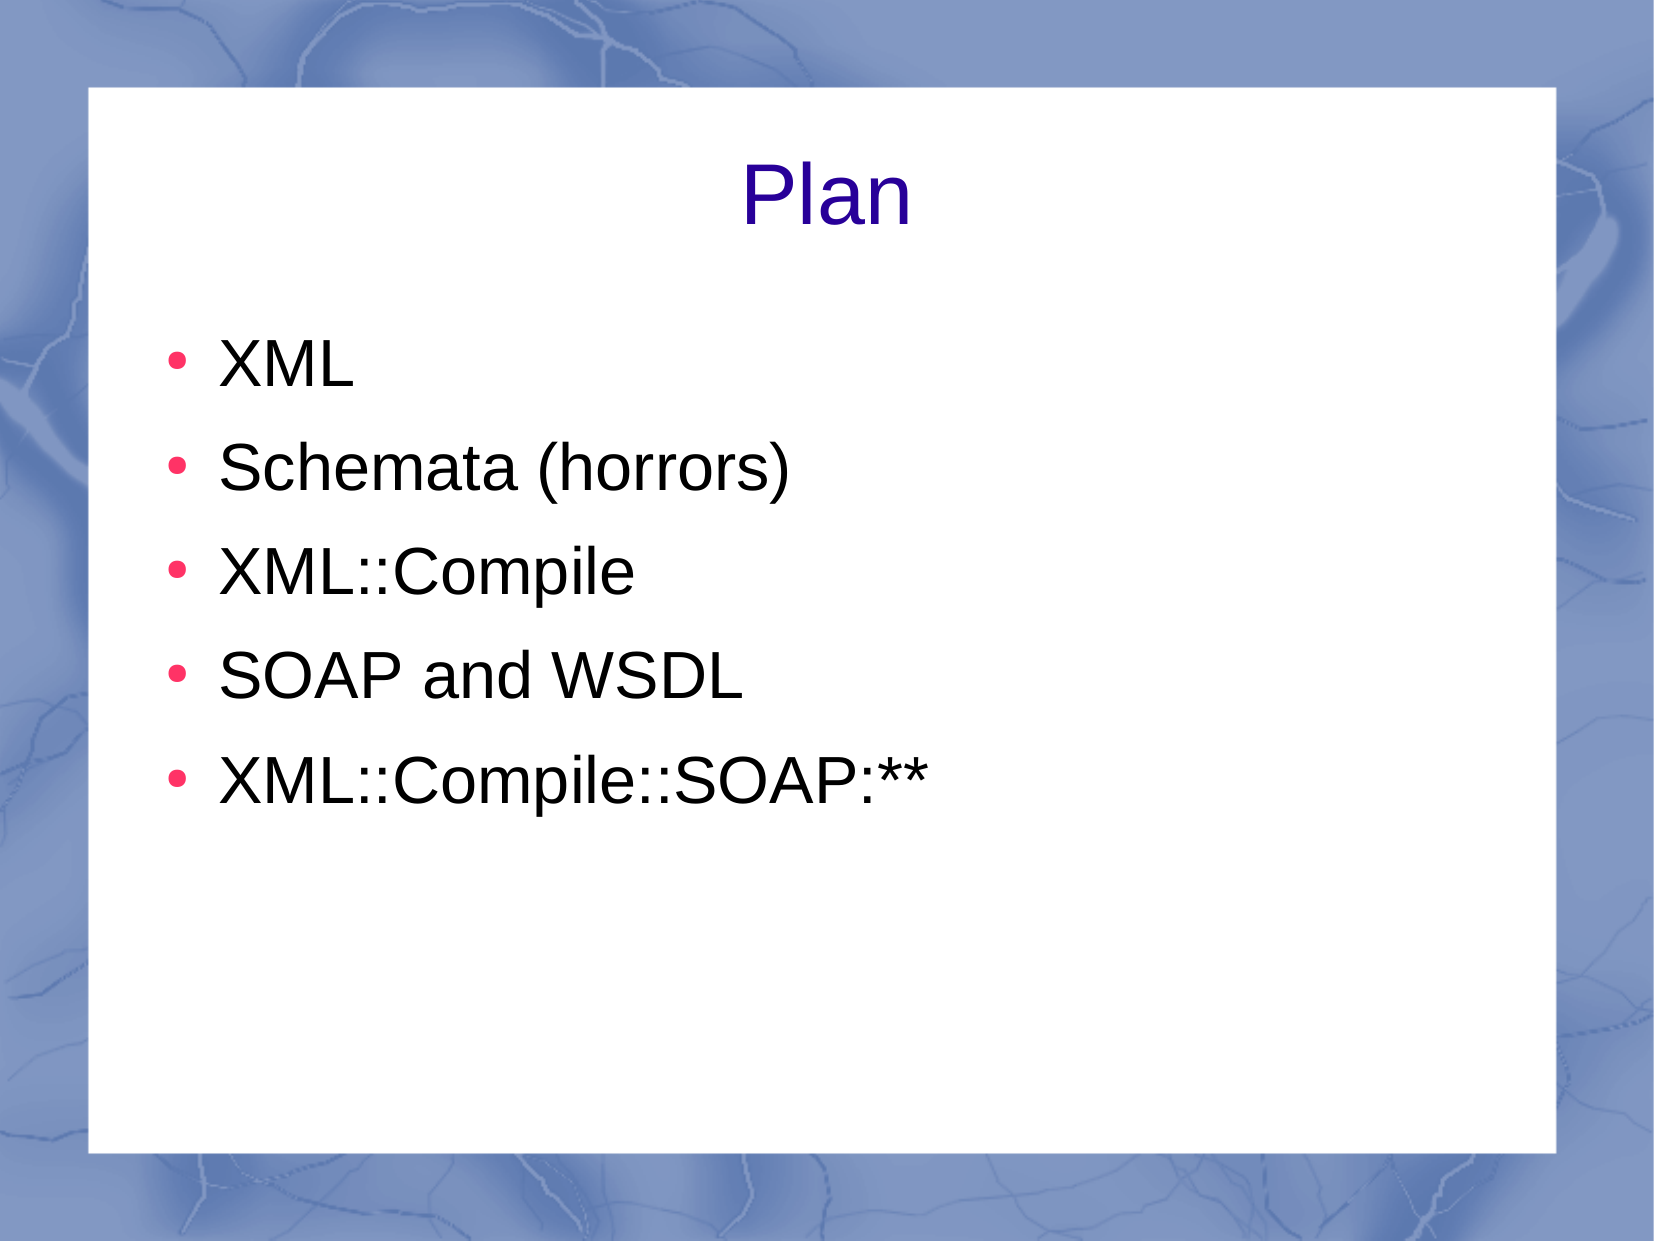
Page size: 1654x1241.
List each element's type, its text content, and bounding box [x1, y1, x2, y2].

title Plan [118, 90, 1536, 298]
list XML Schemata (horrors) XML::Compile SOAP and WSDL XML::Compile::SOAP:** [147, 325, 1506, 1145]
picture [0, 0, 1654, 1241]
